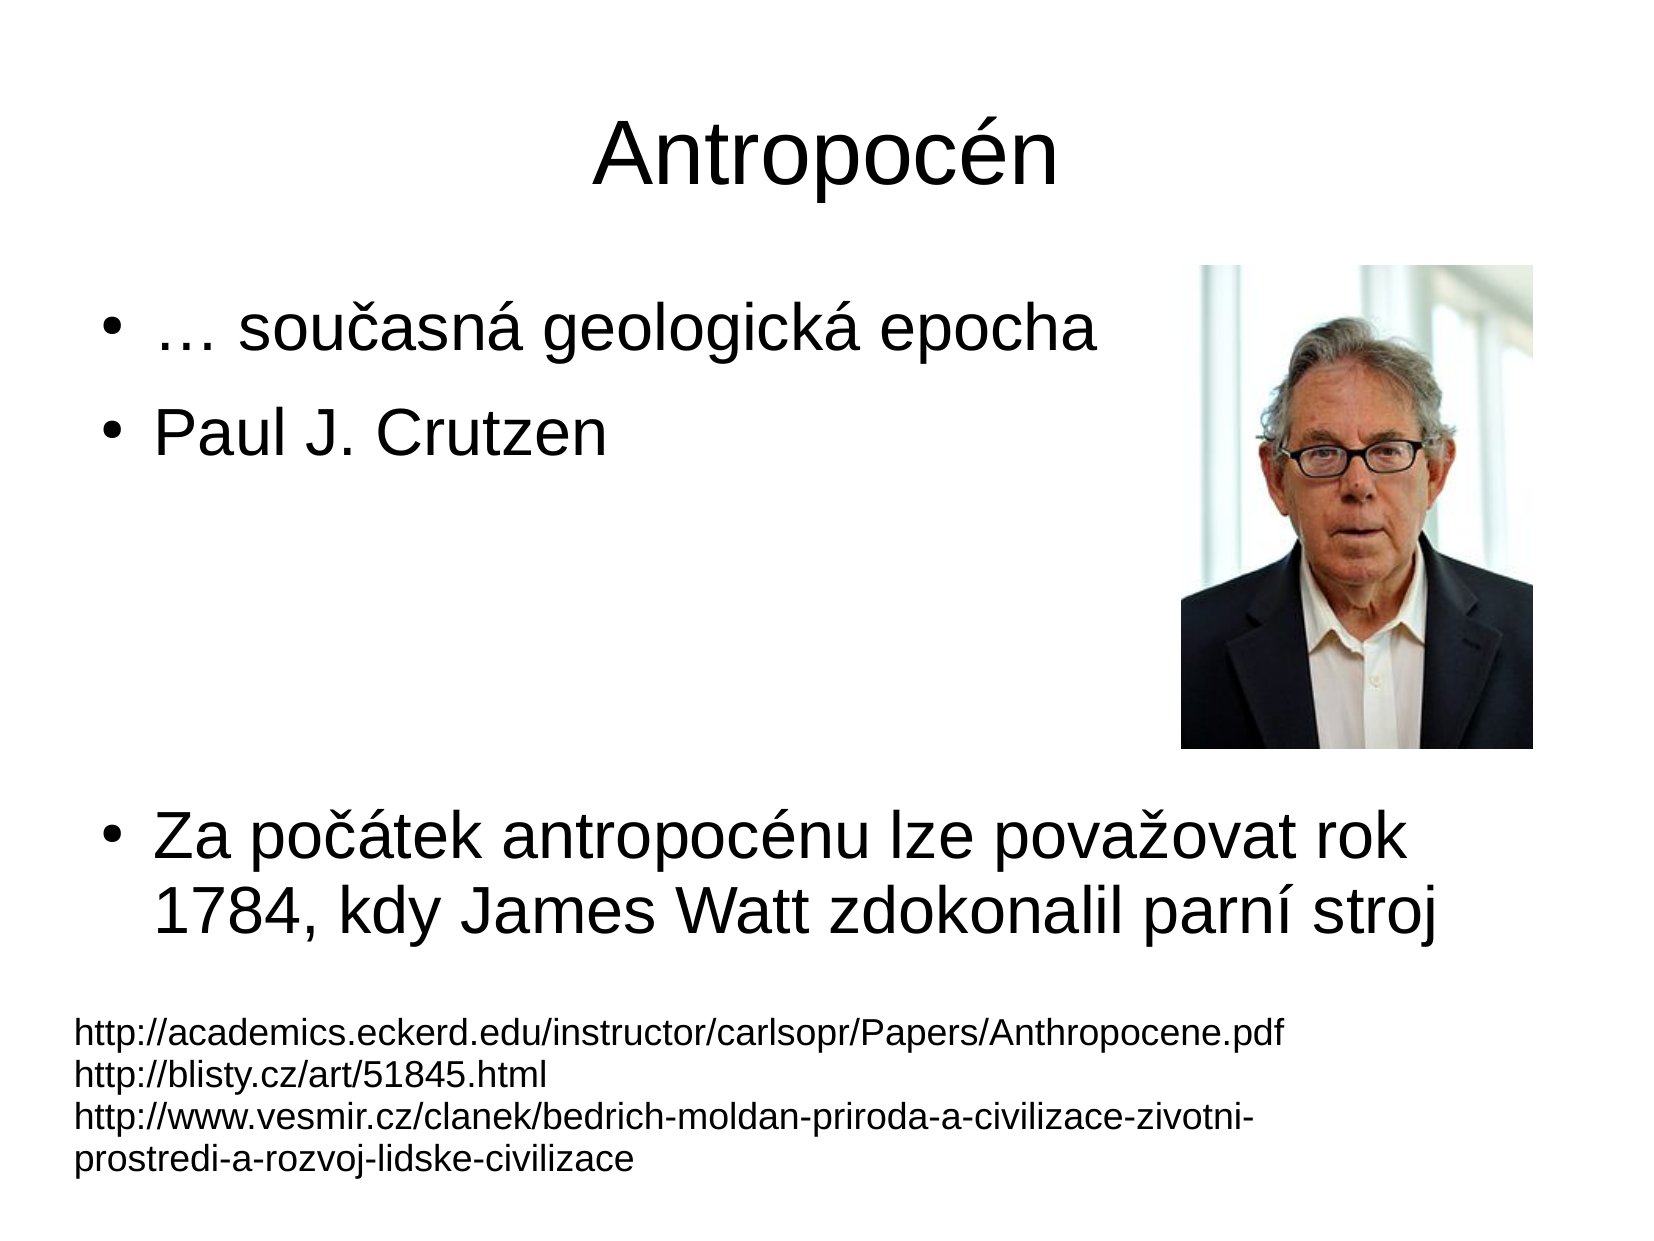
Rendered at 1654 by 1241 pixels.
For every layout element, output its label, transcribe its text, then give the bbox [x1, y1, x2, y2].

list … současná geologická epocha Paul J. Crutzen Za počátek antropocénu lze považovat rok 1784, kdy James Watt zdokonalil parní stroj [82, 290, 1571, 948]
picture [1181, 265, 1533, 290]
text_box http://academics.eckerd.edu/instructor/carlsopr/Papers/Anthropocene.pdf http://blisty.cz/art/51845.html http://www.vesmir.cz/clanek/bedrich-moldan-priroda-a-civilizace-zivotni-prostredi-a-rozvoj-lidske-civilizace [59, 1003, 1359, 1187]
title Antropocén [82, 49, 1571, 257]
